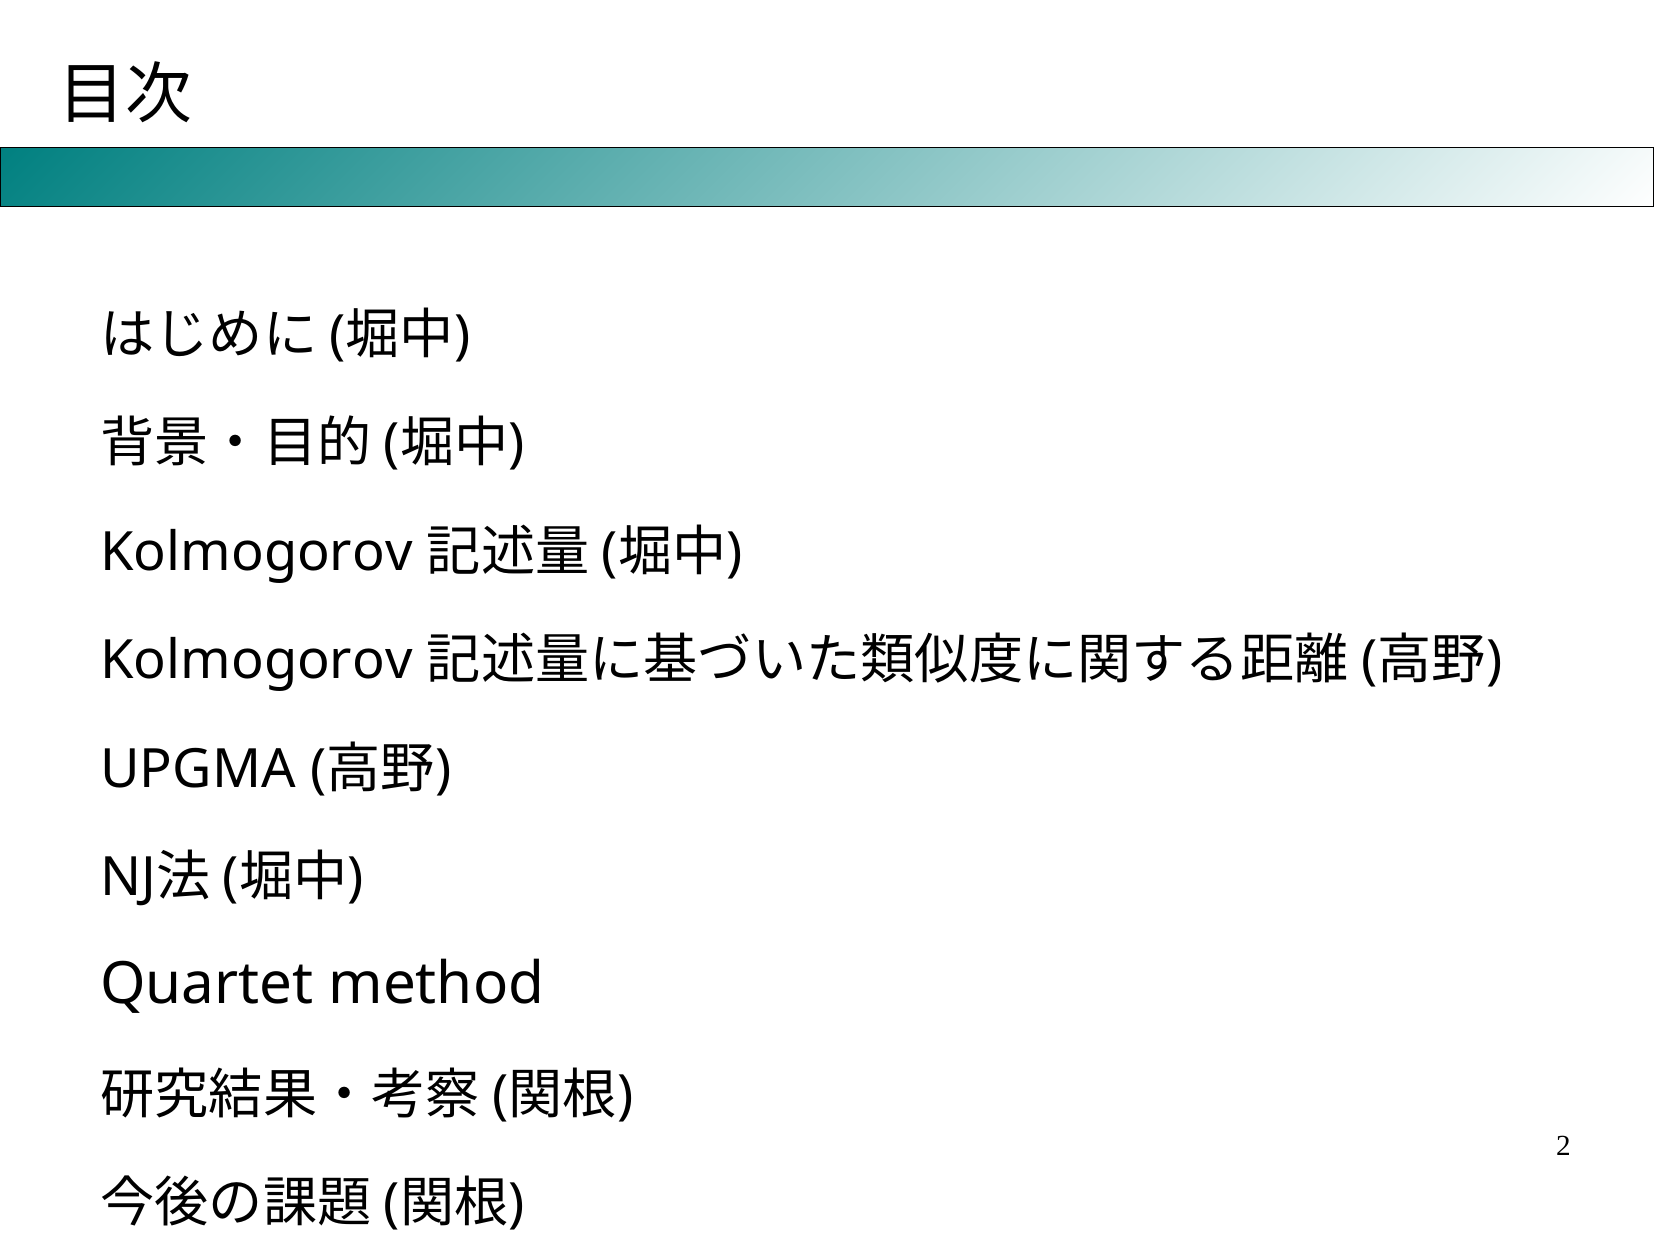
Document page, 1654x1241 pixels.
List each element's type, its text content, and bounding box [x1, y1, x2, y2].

title 目次 [59, 29, 1548, 148]
list はじめに (堀中) 背景・目的 (堀中) Kolmogorov 記述量 (堀中) Kolmogorov 記述量に基づいた類似度に関する距離 (高野) UPGMA (高野) NJ法 (堀中) Quartet method 研究結果・考察 (関根) 今後の課題 (関根) [82, 290, 1571, 1109]
